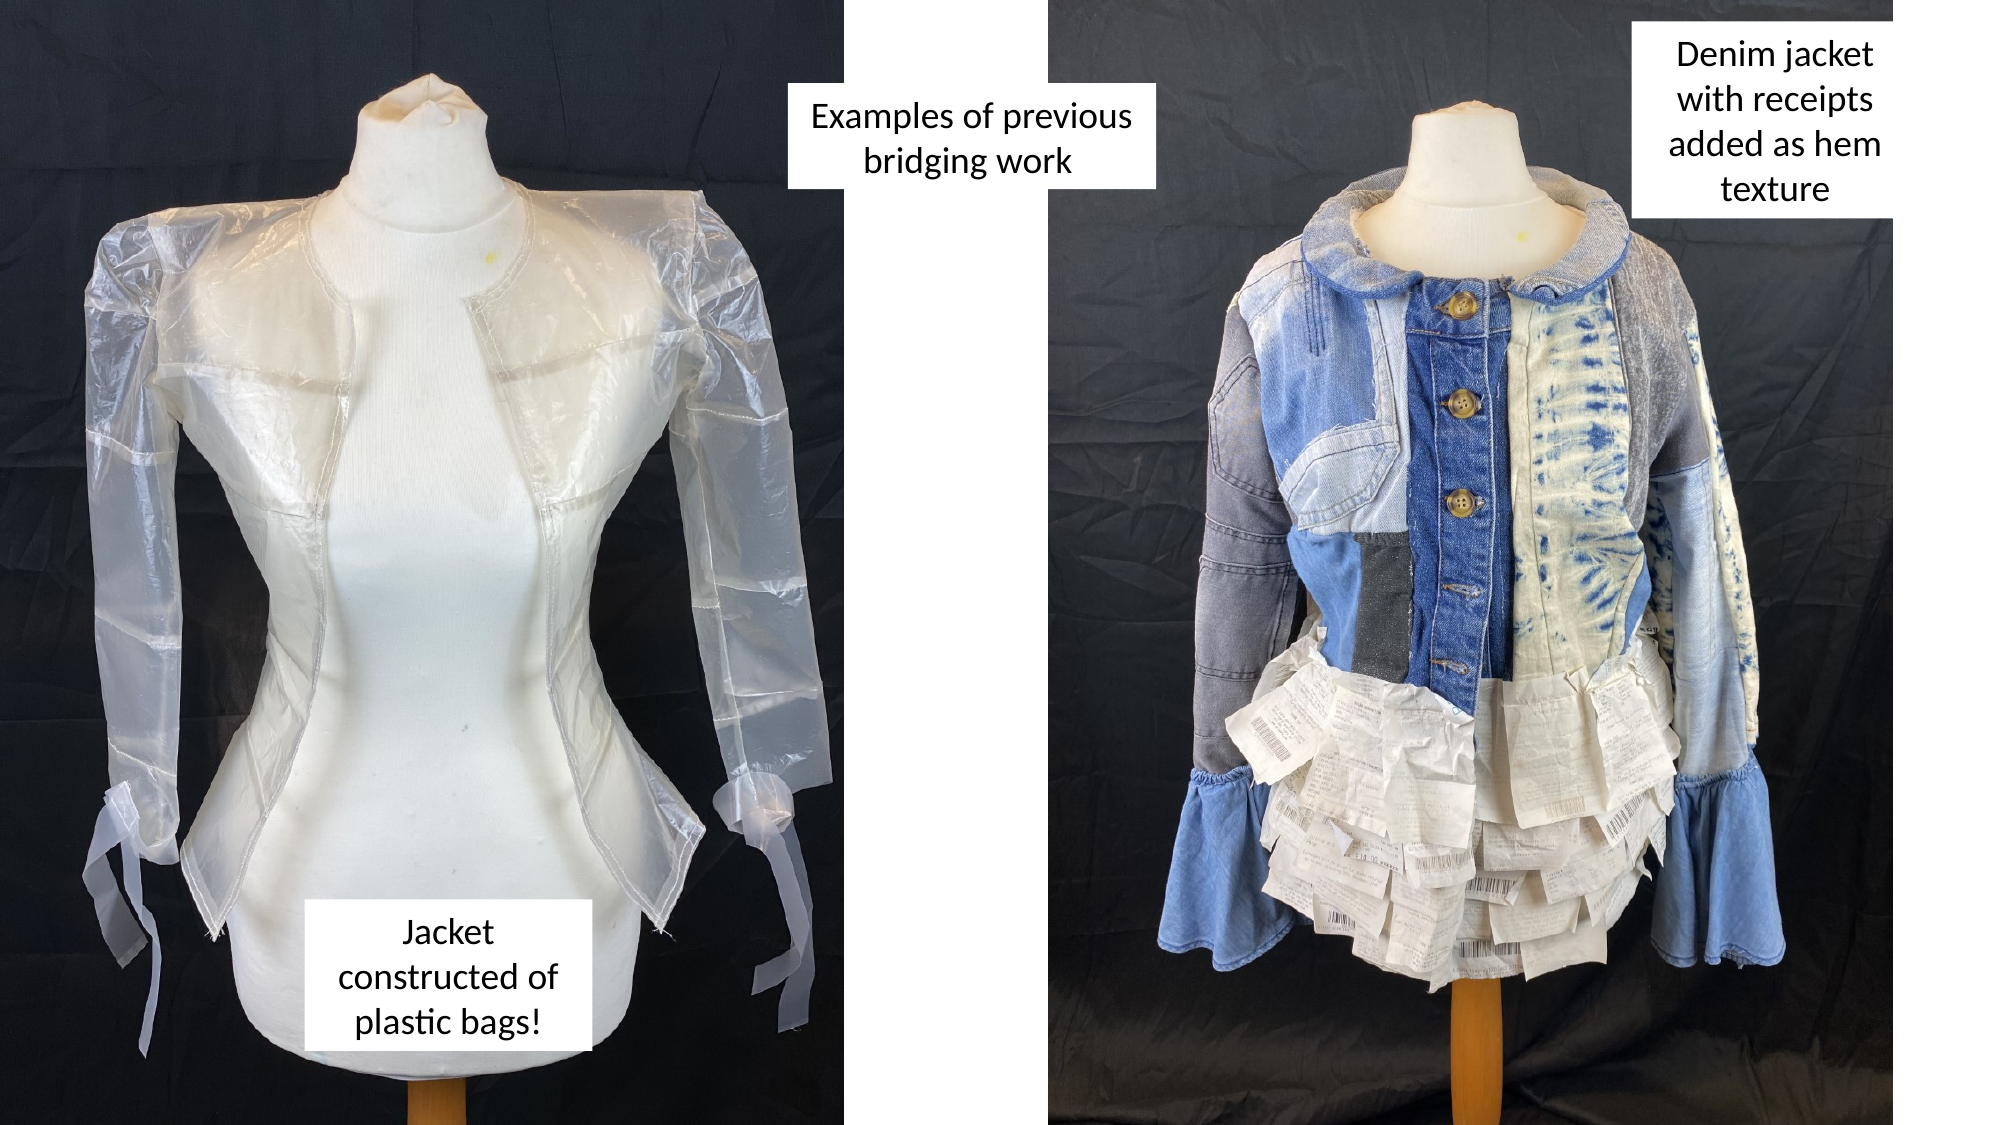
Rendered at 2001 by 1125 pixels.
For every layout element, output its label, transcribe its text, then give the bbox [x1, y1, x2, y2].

text_box Examples of previous bridging work [787, 83, 1157, 190]
picture [1048, 0, 1893, 1125]
picture [0, 0, 844, 1125]
text_box Jacket constructed of plastic bags! [304, 899, 593, 1051]
text_box Denim jacket with receipts added as hem texture [1631, 21, 1920, 219]
